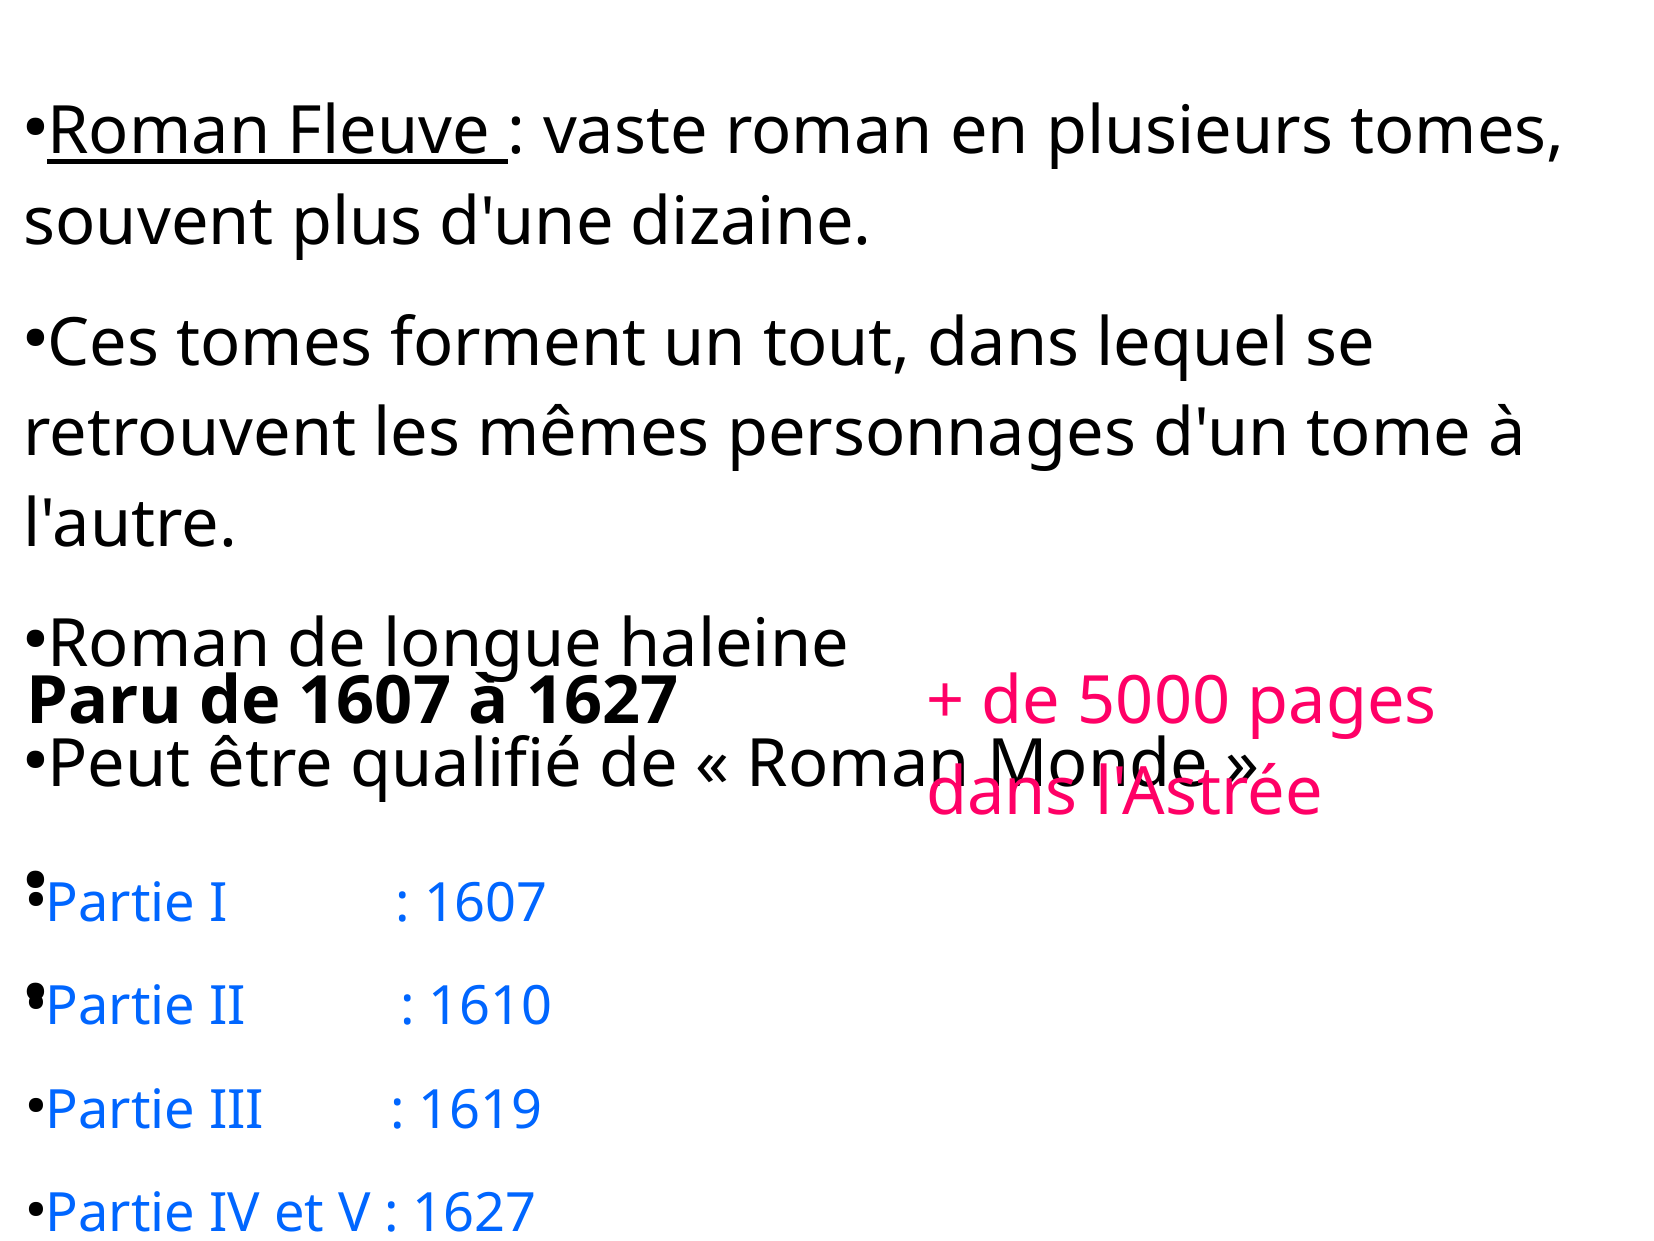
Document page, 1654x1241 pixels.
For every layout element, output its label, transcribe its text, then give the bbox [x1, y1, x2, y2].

list Roman Fleuve : vaste roman en plusieurs tomes, souvent plus d'une dizaine. Ces tomes forment un tout, dans lequel se retrouvent les mêmes personnages d'un tome à l'autre. Roman de longue haleine Peut être qualifié de « Roman Monde » [23, 82, 1642, 915]
list Paru de 1607 à 1627 + de 5000 pages dans l'Astrée Partie I : 1607 Partie II : 1610 Partie III : 1619 Partie IV et V : 1627 [26, 427, 1610, 1241]
